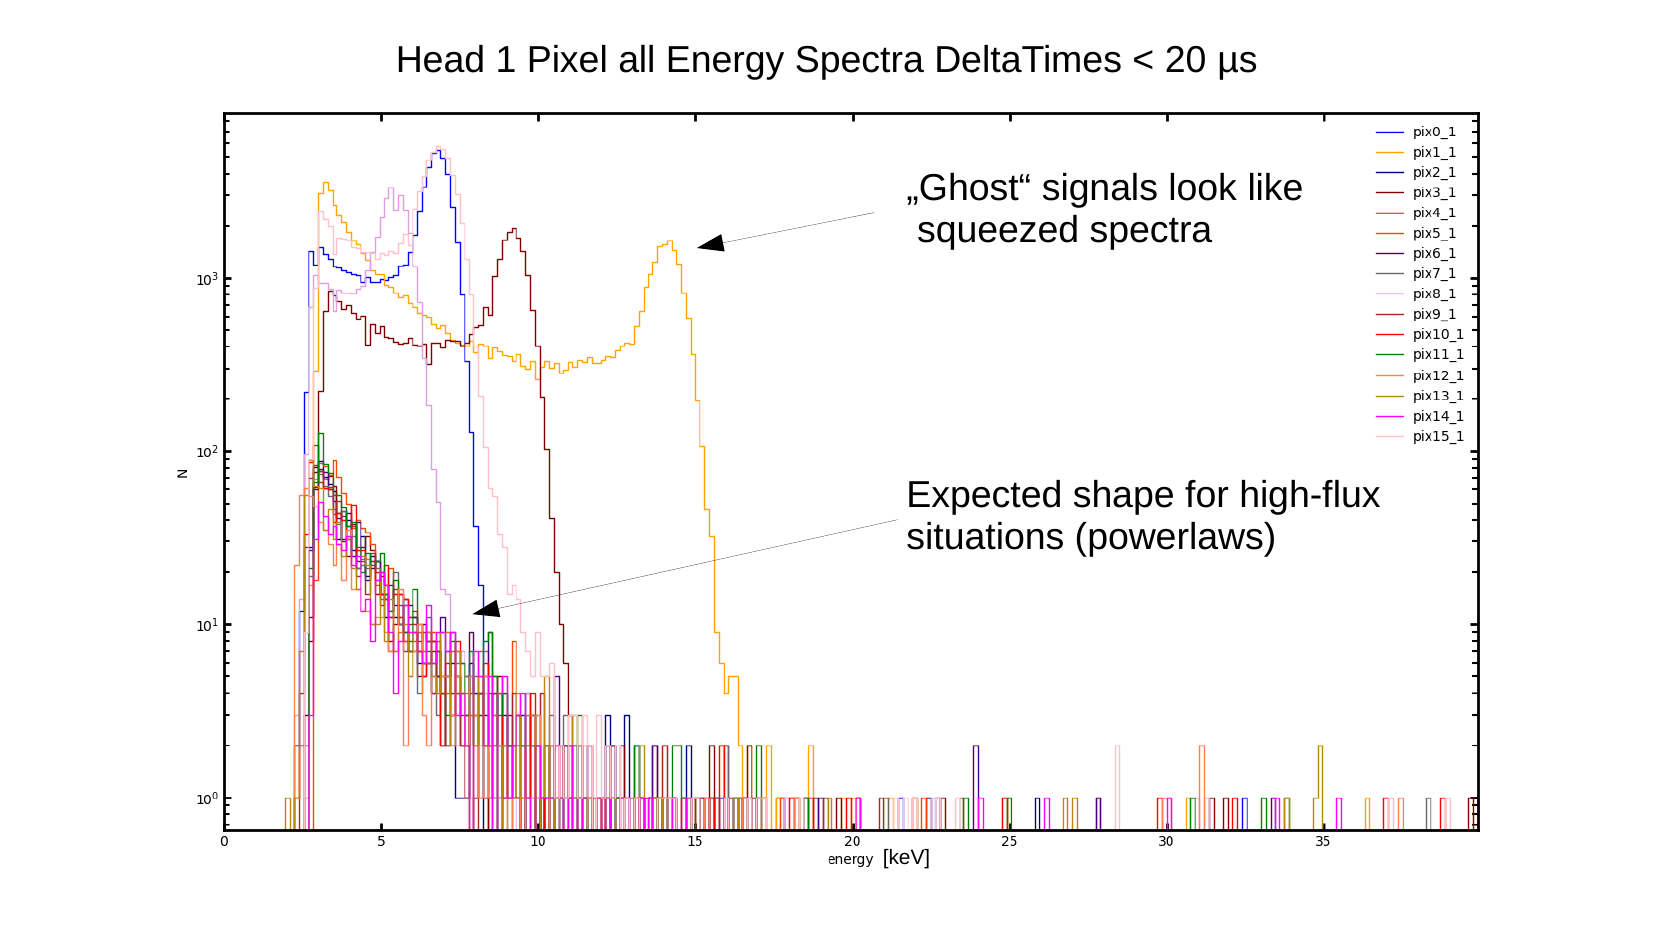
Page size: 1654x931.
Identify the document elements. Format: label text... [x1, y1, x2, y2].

text_box [keV] [868, 838, 946, 877]
picture [21, 1, 1639, 931]
text_box Head 1 Pixel all Energy Spectra DeltaTimes < 20 µs [381, 30, 1273, 88]
text_box Expected shape for high-flux situations (powerlaws) [891, 466, 1396, 566]
text_box „Ghost“ signals look like squeezed spectra [891, 159, 1319, 259]
